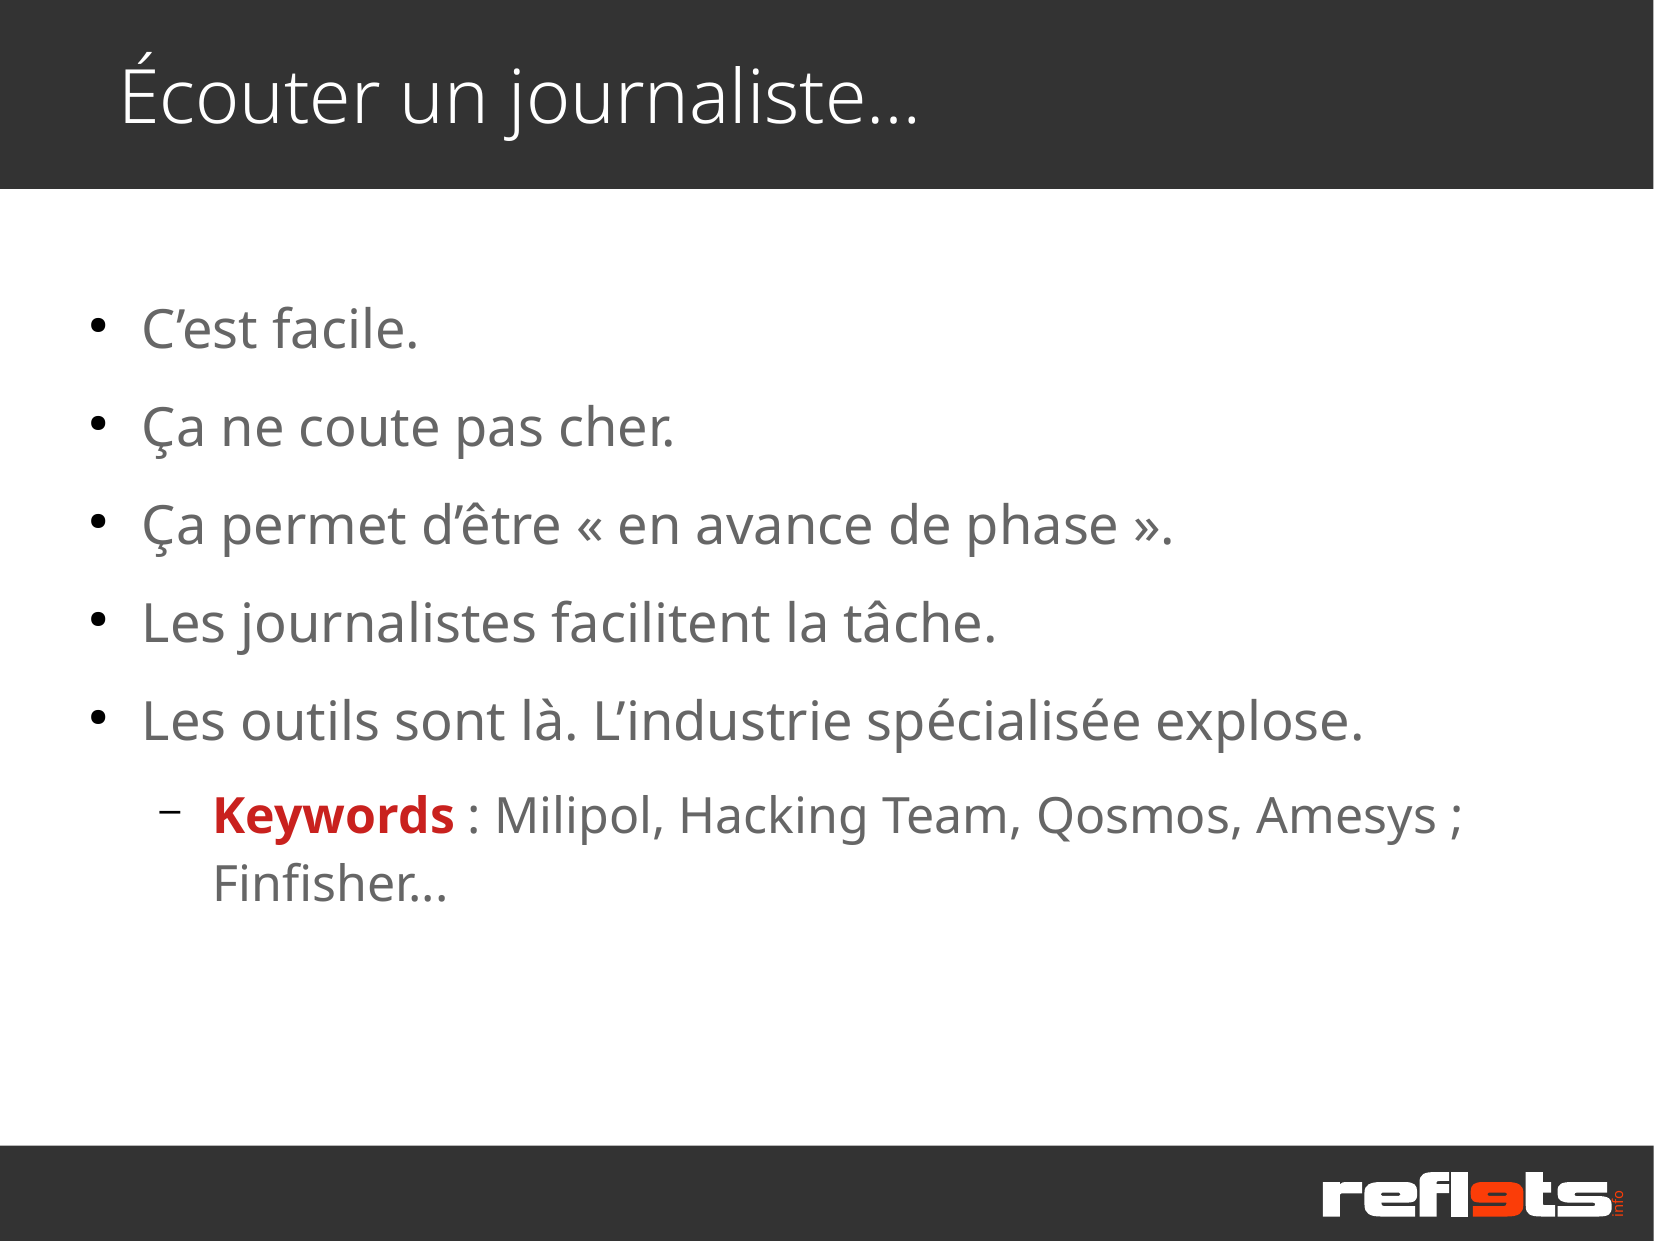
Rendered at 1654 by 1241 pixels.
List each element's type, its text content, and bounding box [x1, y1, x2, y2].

list C’est facile. Ça ne coute pas cher. Ça permet d’être « en avance de phase ». Les journalistes facilitent la tâche. Les outils sont là. L’industrie spécialisée explose. Keywords : Milipol, Hacking Team, Qosmos, Amesys ; Finfisher... [70, 290, 1560, 1010]
title Écouter un journaliste… [0, 0, 1654, 189]
